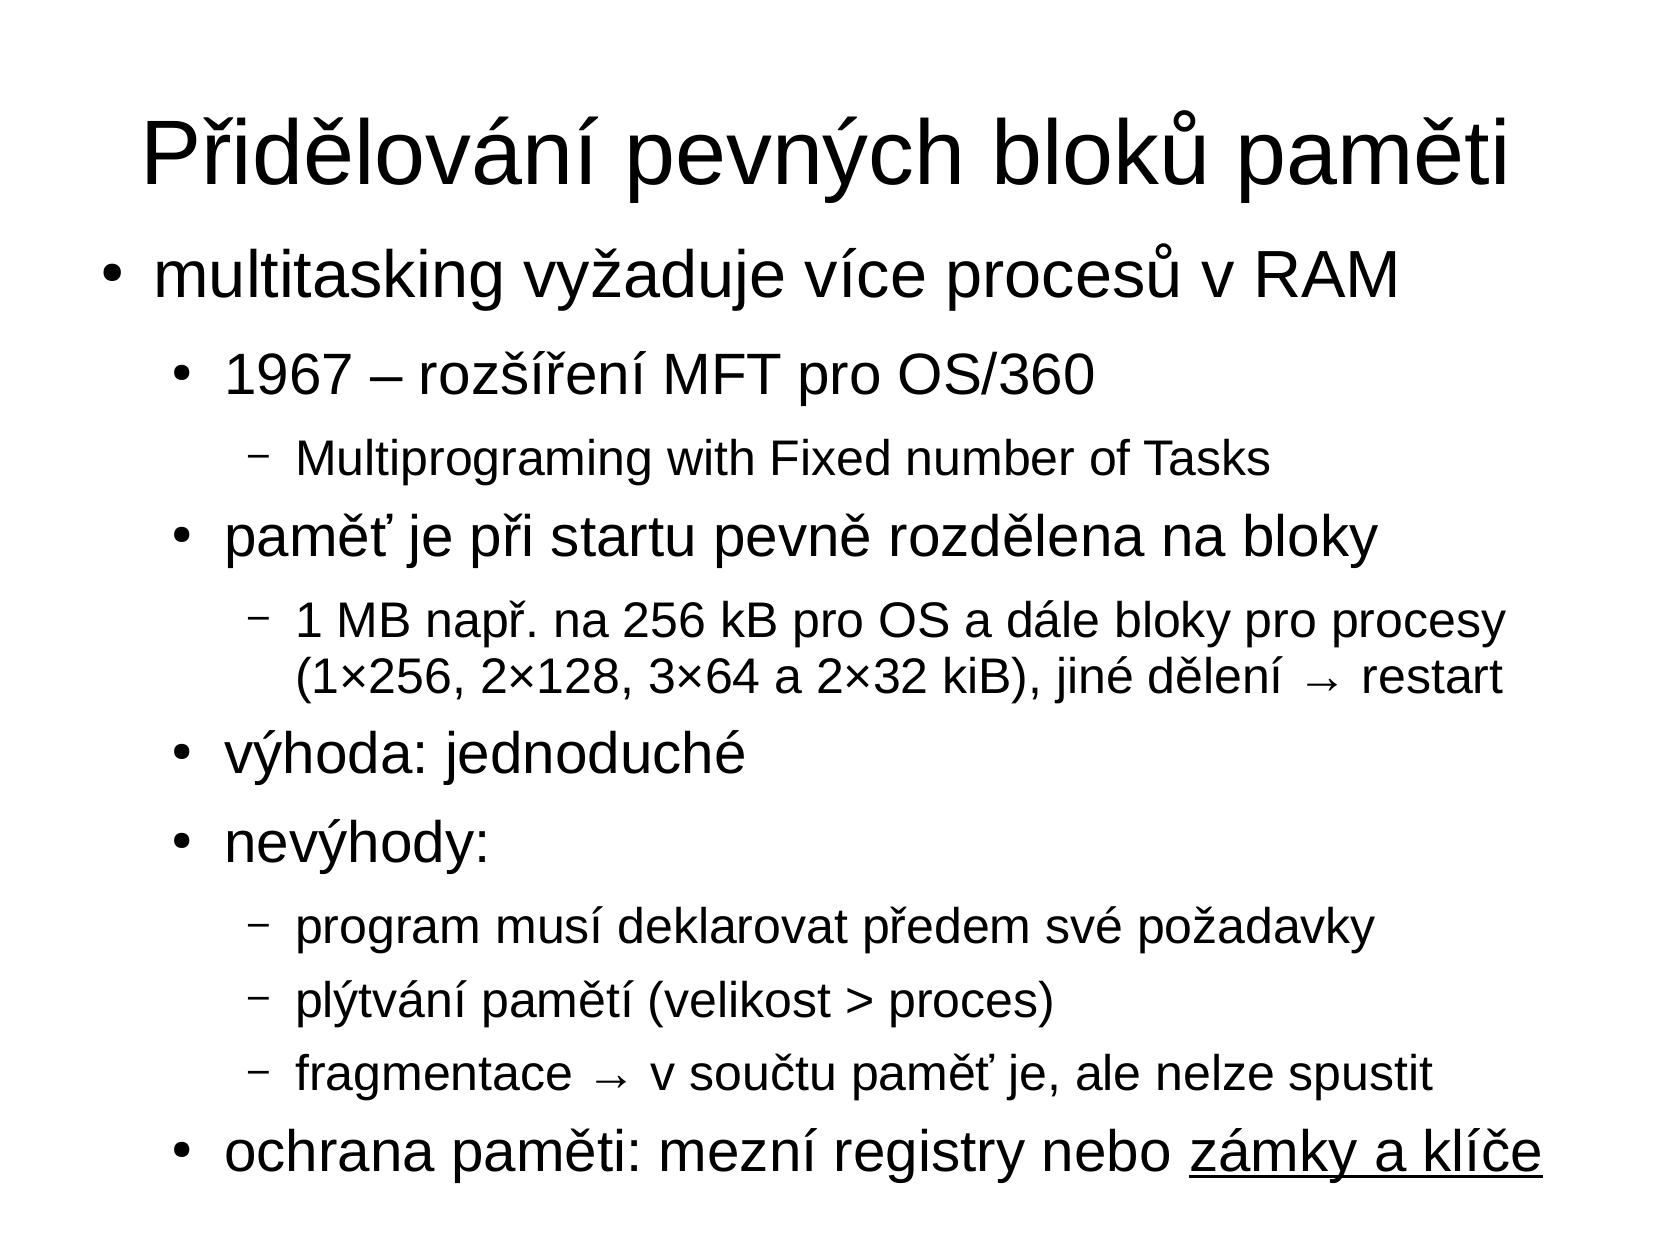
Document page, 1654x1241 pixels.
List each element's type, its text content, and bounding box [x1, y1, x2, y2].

list multitasking vyžaduje více procesů v RAM 1967 – rozšíření MFT pro OS/360 Multiprograming with Fixed number of Tasks paměť je při startu pevně rozdělena na bloky 1 MB např. na 256 kB pro OS a dále bloky pro procesy (1×256, 2×128, 3×64 a 2×32 kiB), jiné dělení → restart výhoda: jednoduché nevýhody: program musí deklarovat předem své požadavky plýtvání pamětí (velikost > proces) fragmentace → v součtu paměť je, ale nelze spustit ochrana paměti: mezní registry nebo zámky a klíče [82, 237, 1571, 1183]
title Přidělování pevných bloků paměti [82, 56, 1571, 237]
